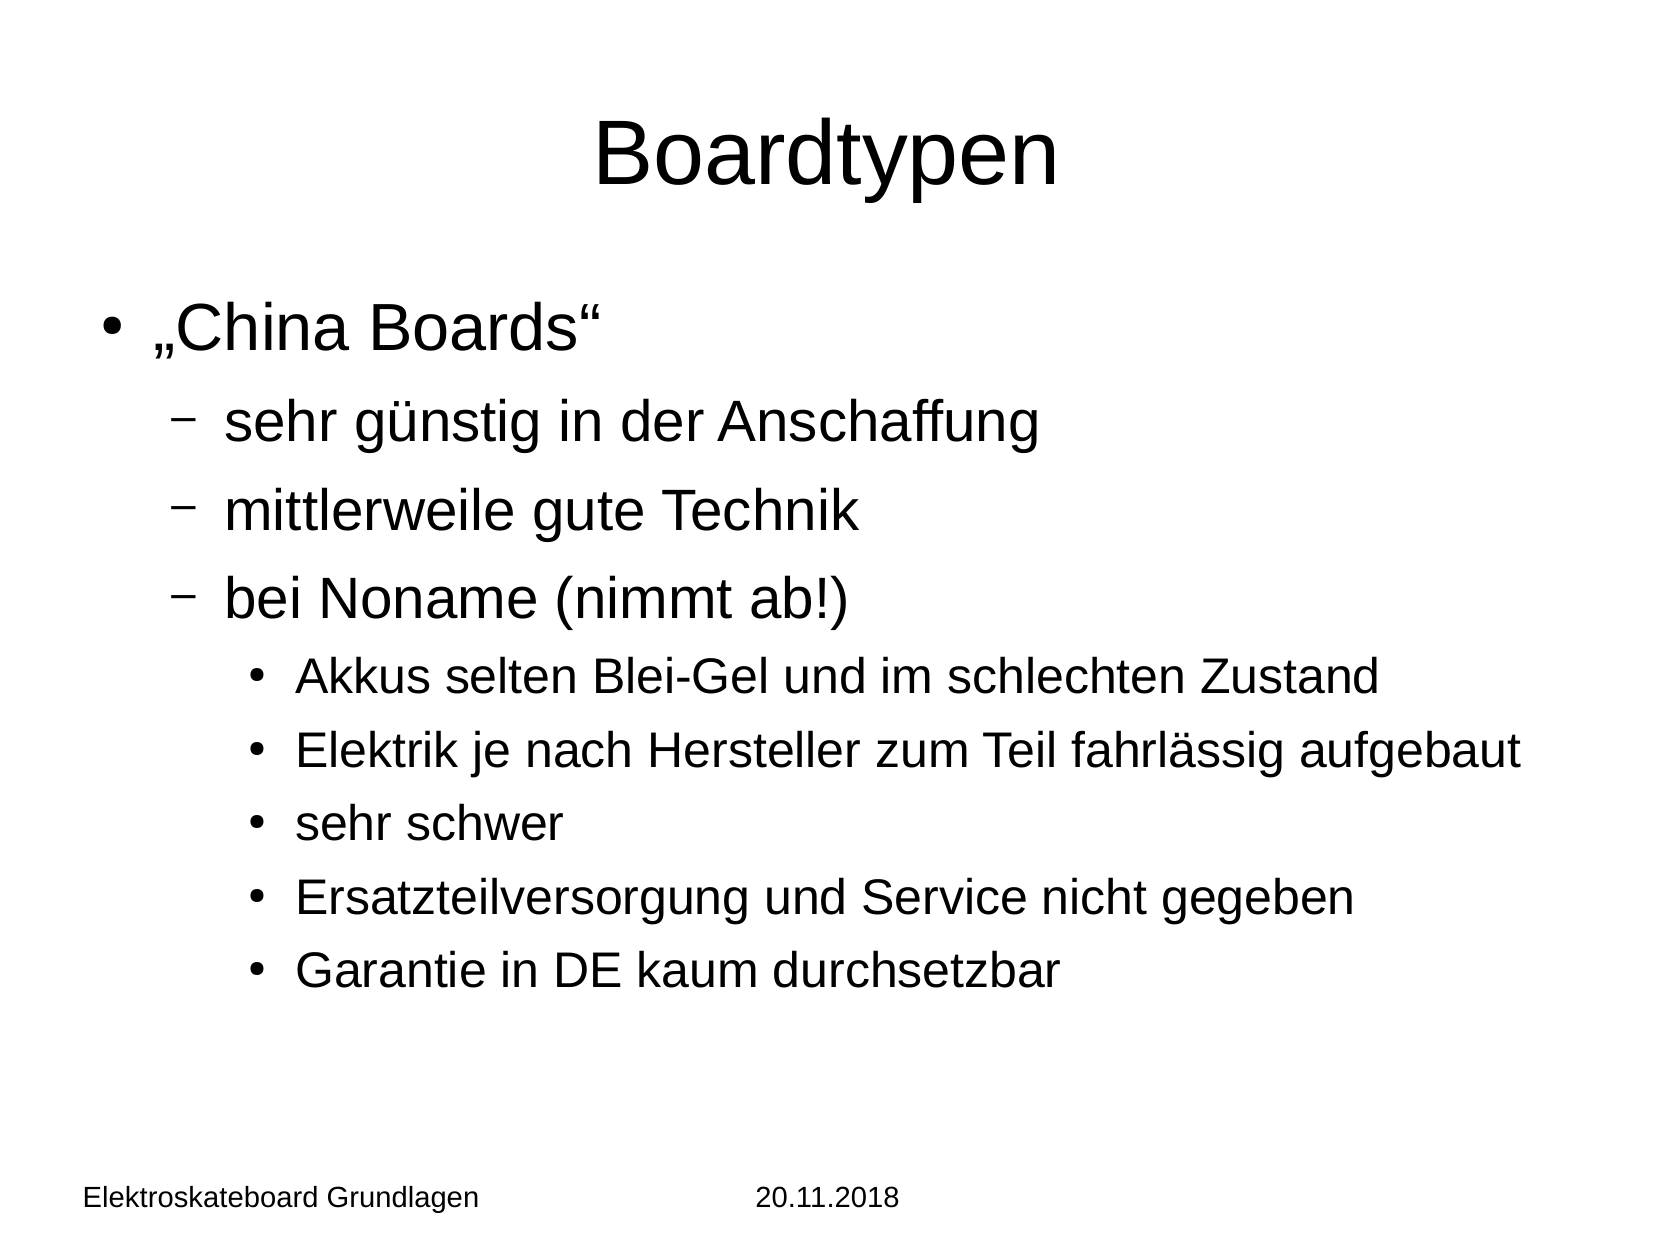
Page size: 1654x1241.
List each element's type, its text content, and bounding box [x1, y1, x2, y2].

list „China Boards“ sehr günstig in der Anschaffung mittlerweile gute Technik bei Noname (nimmt ab!) Akkus selten Blei-Gel und im schlechten Zustand Elektrik je nach Hersteller zum Teil fahrlässig aufgebaut sehr schwer Ersatzteilversorgung und Service nicht gegeben Garantie in DE kaum durchsetzbar [82, 290, 1571, 1010]
title Boardtypen [82, 49, 1571, 257]
